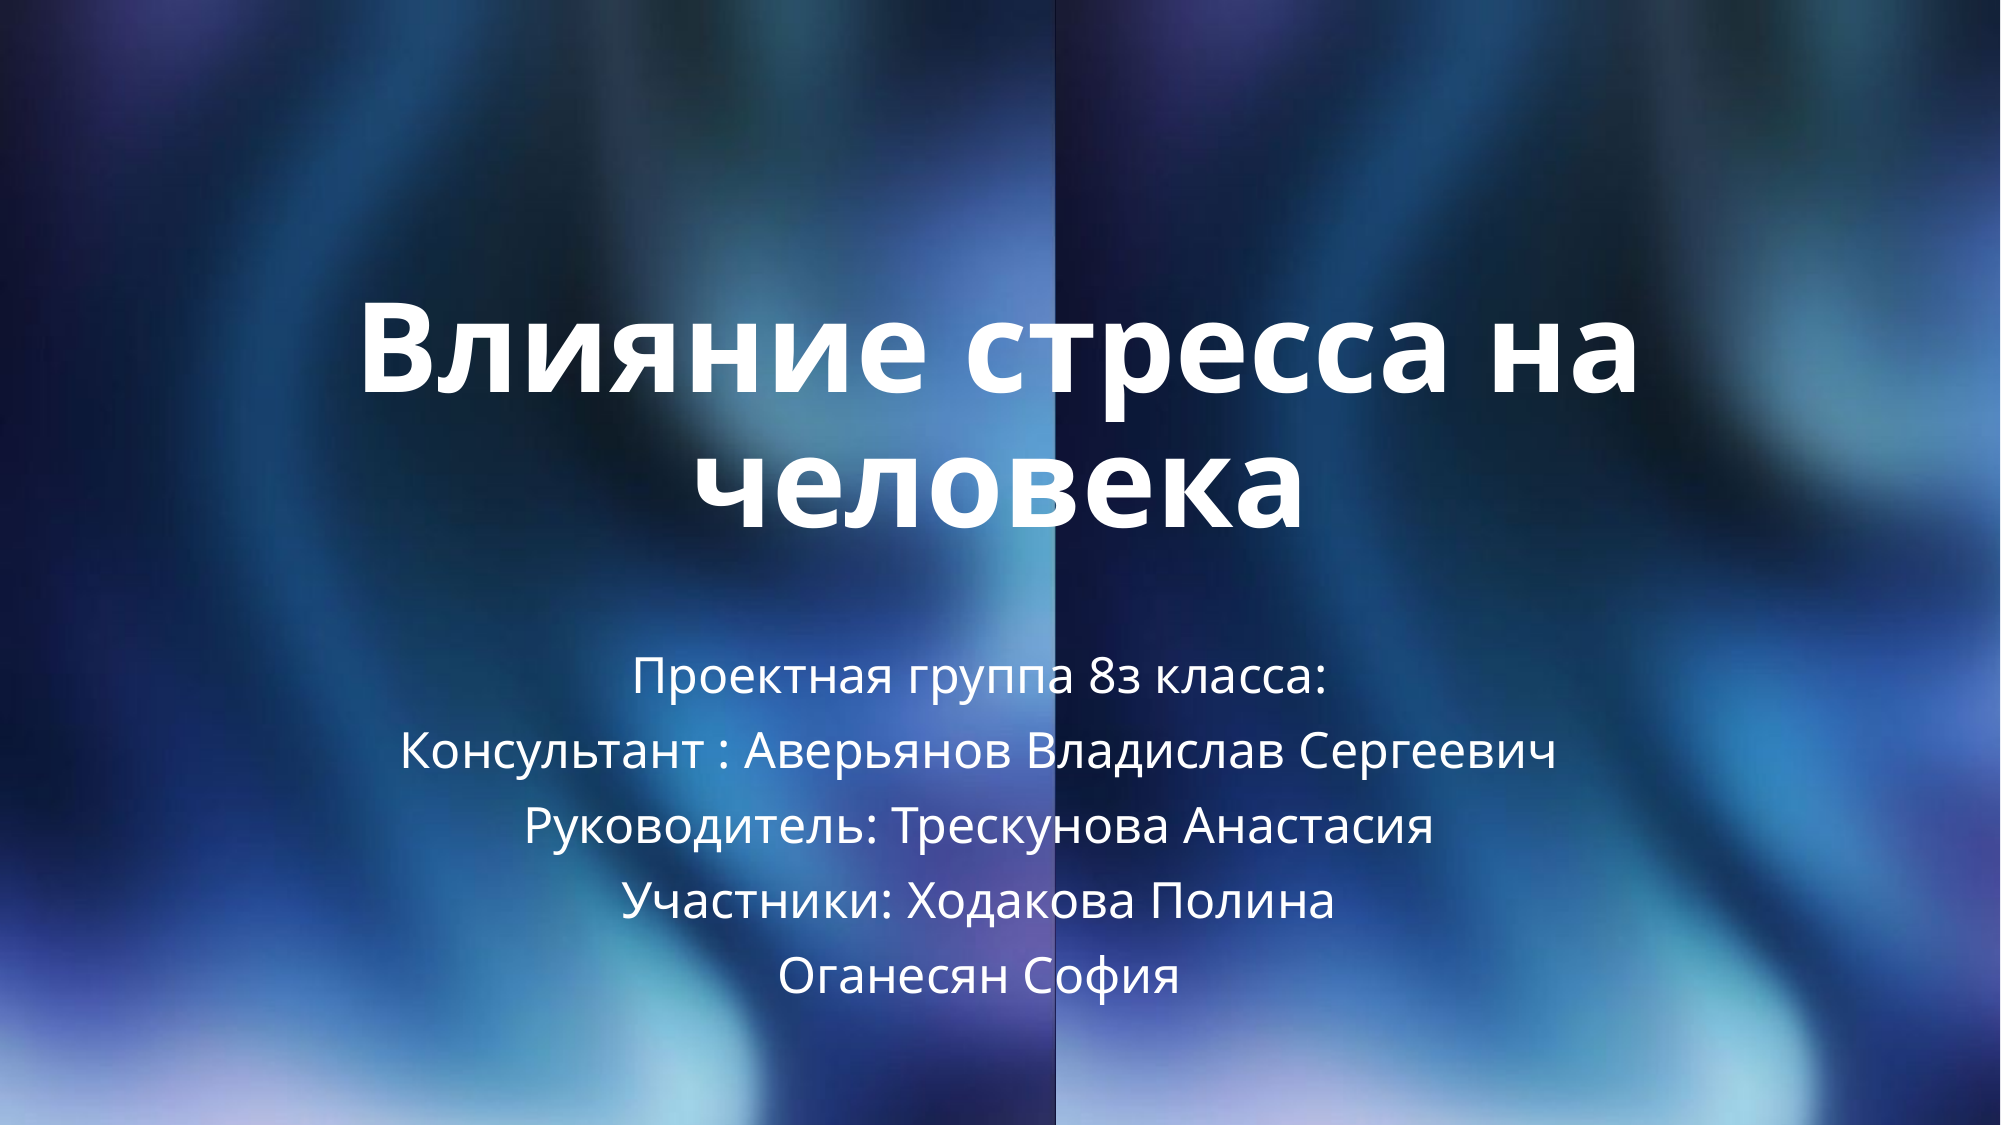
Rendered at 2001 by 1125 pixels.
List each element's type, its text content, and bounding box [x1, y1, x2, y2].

title Влияние стресса на человека [227, 259, 1773, 563]
subtitle Проектная группа 8з класса: Консультант : Аверьянов Владислав Сергеевич Руководитель: Трескунова Анастасия Участники: Ходакова Полина Оганесян София [206, 643, 1752, 1065]
